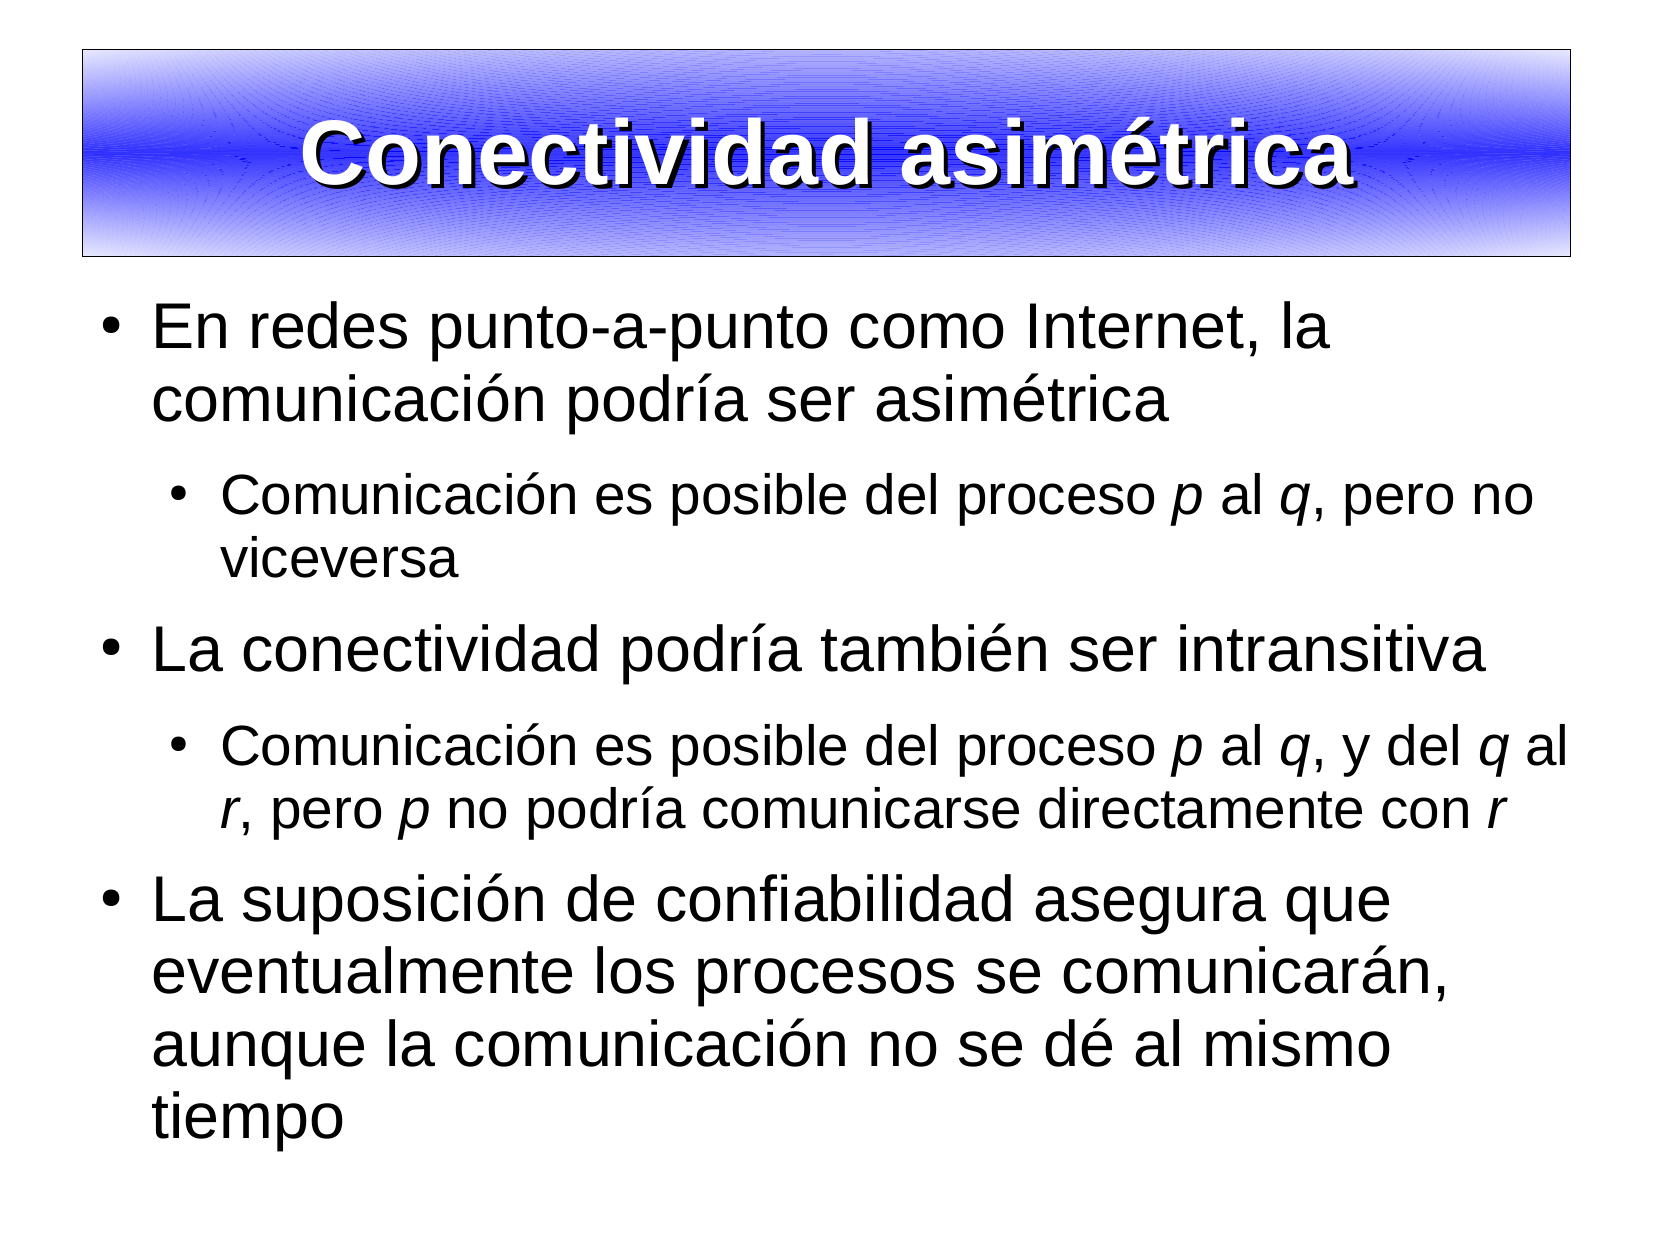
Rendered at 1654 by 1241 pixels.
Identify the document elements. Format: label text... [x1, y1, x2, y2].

list En redes punto-a-punto como Internet, la comunicación podría ser asimétrica Comunicación es posible del proceso p al q, pero no viceversa La conectividad podría también ser intransitiva Comunicación es posible del proceso p al q, y del q al r, pero p no podría comunicarse directamente con r La suposición de confiabilidad asegura que eventualmente los procesos se comunicarán, aunque la comunicación no se dé al mismo tiempo [82, 290, 1571, 1216]
title Conectividad asimétrica [82, 49, 1571, 257]
